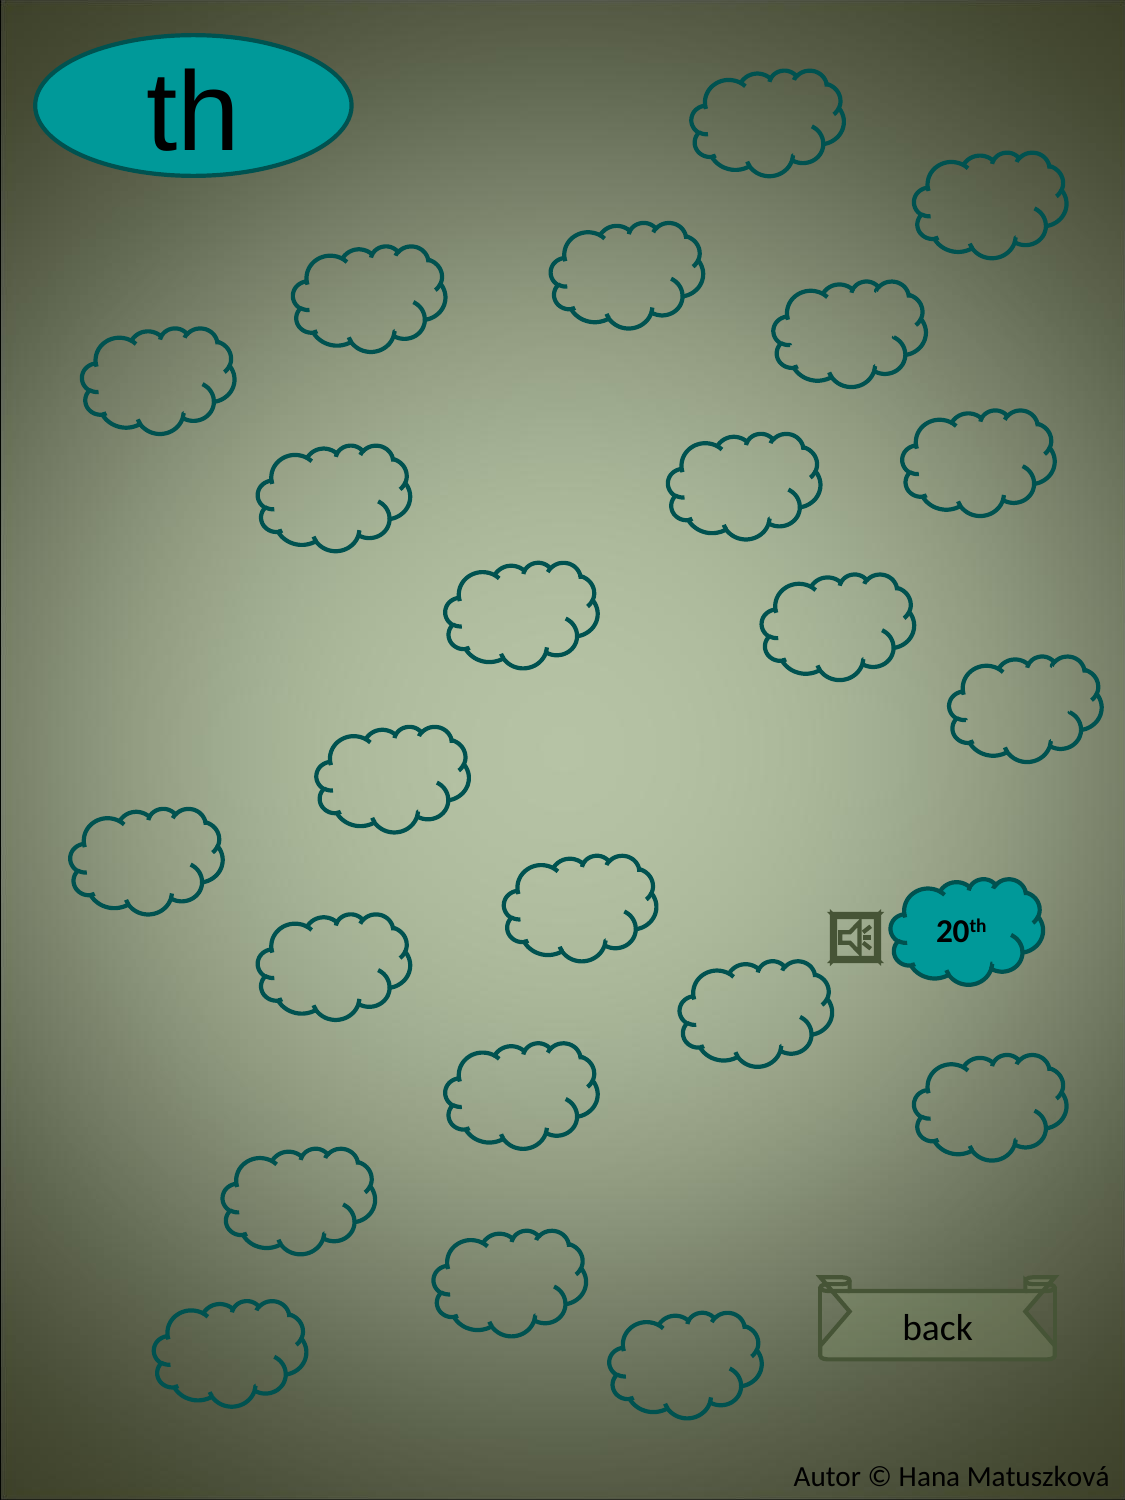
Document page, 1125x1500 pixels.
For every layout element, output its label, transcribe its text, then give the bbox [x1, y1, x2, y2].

picture [0, 0, 1125, 1500]
text_box 20th [890, 879, 1044, 985]
text_box th [35, 35, 352, 176]
text_box back [820, 1277, 1055, 1360]
text_box Autor © Hana Matuszková [778, 1449, 1125, 1500]
